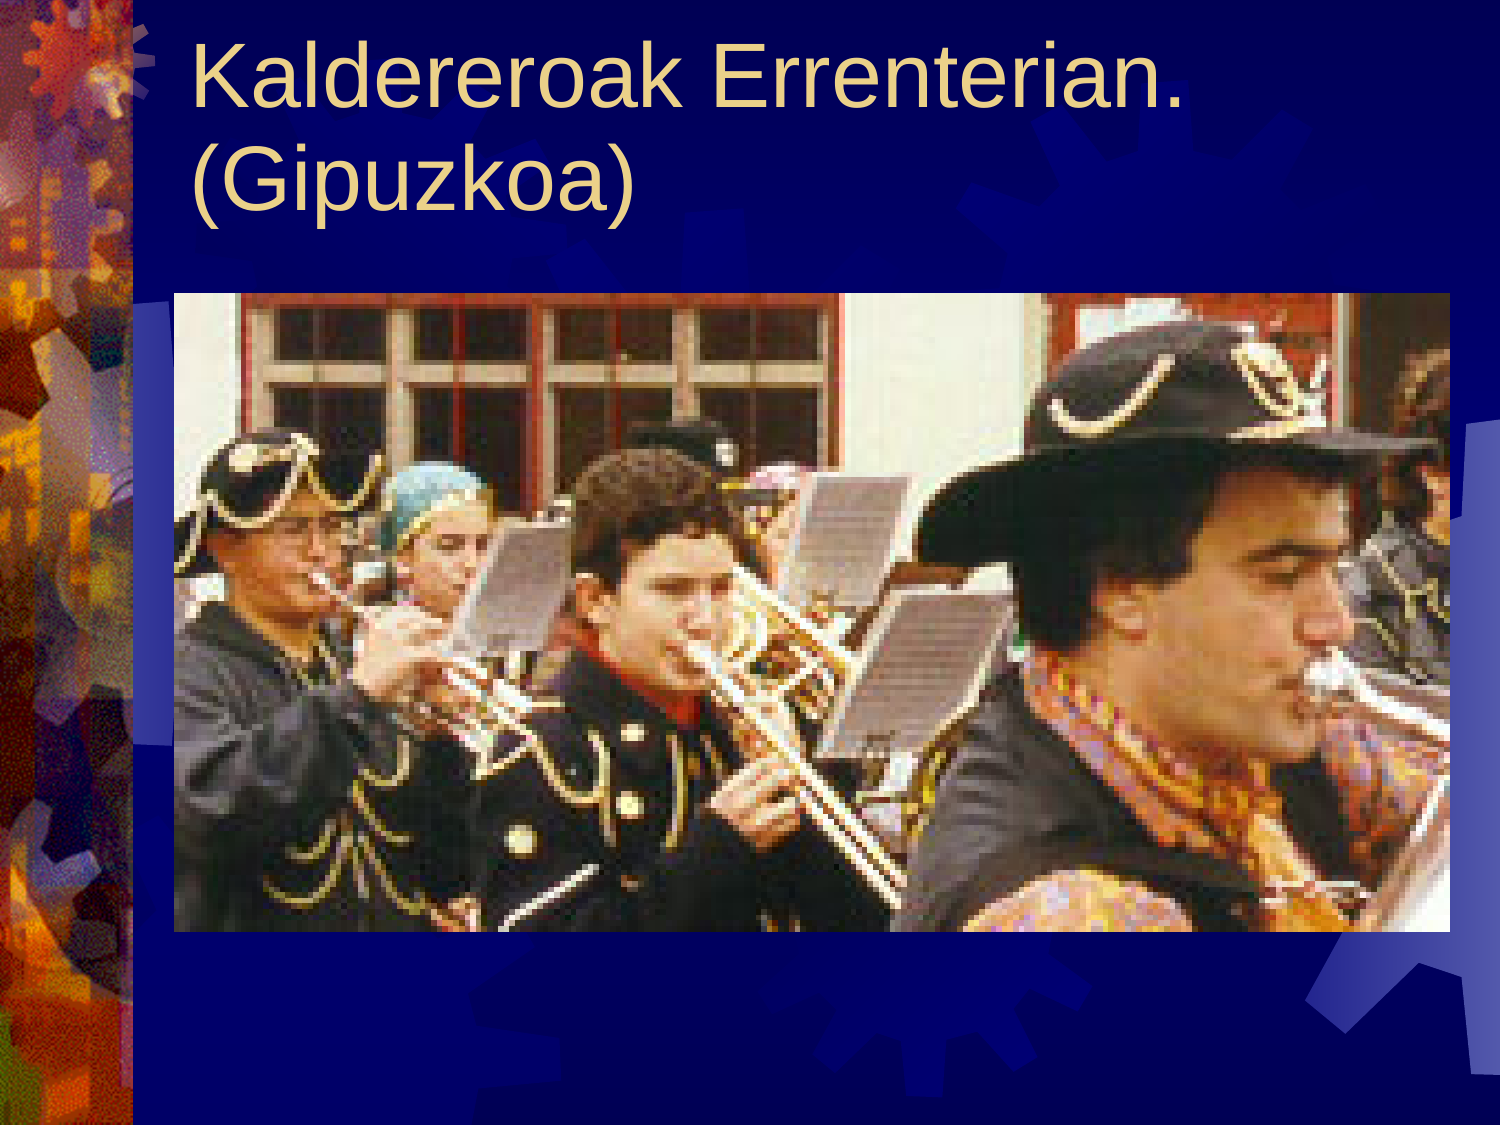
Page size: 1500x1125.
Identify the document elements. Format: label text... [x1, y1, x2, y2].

picture [0, 0, 133, 1125]
title Kaldereroak Errenterian. (Gipuzkoa) [174, 2, 1450, 238]
chart [174, 293, 1450, 932]
